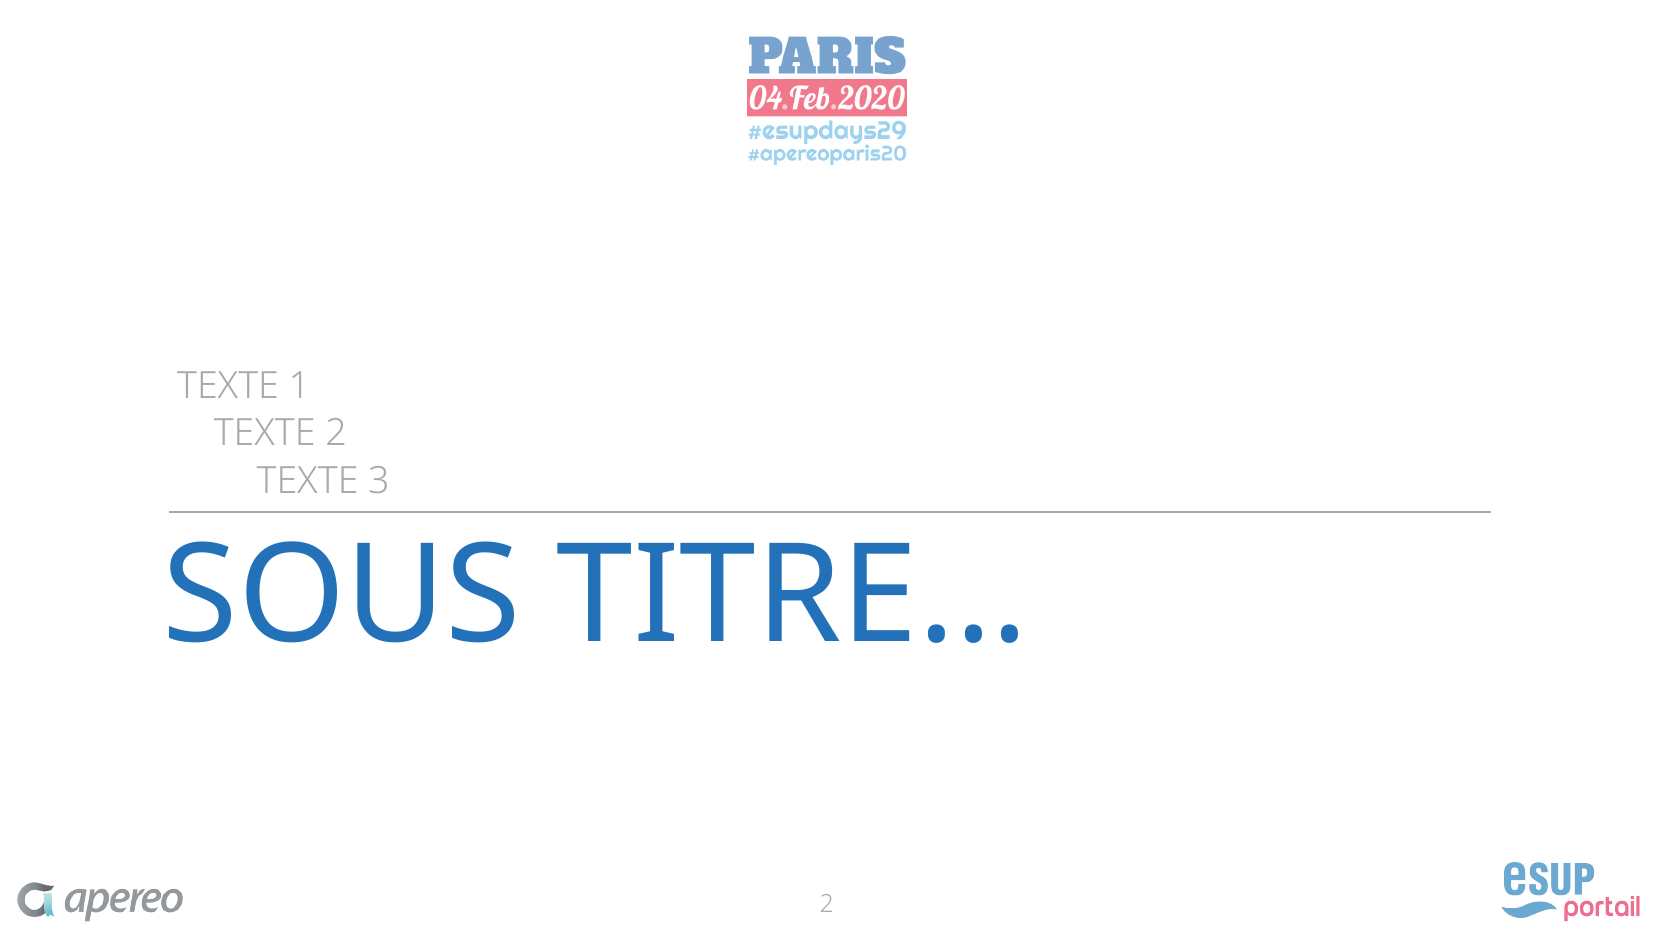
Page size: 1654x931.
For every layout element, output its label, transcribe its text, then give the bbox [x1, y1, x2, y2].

text_box [720, 14, 957, 189]
text_box [0, 874, 195, 922]
text_box <number> [785, 885, 869, 931]
text_box SOUS TITRE... [162, 494, 1486, 814]
text_box [1440, 820, 1642, 922]
text_box TEXTE 1 TEXTE 2 TEXTE 3 [177, 256, 1489, 505]
